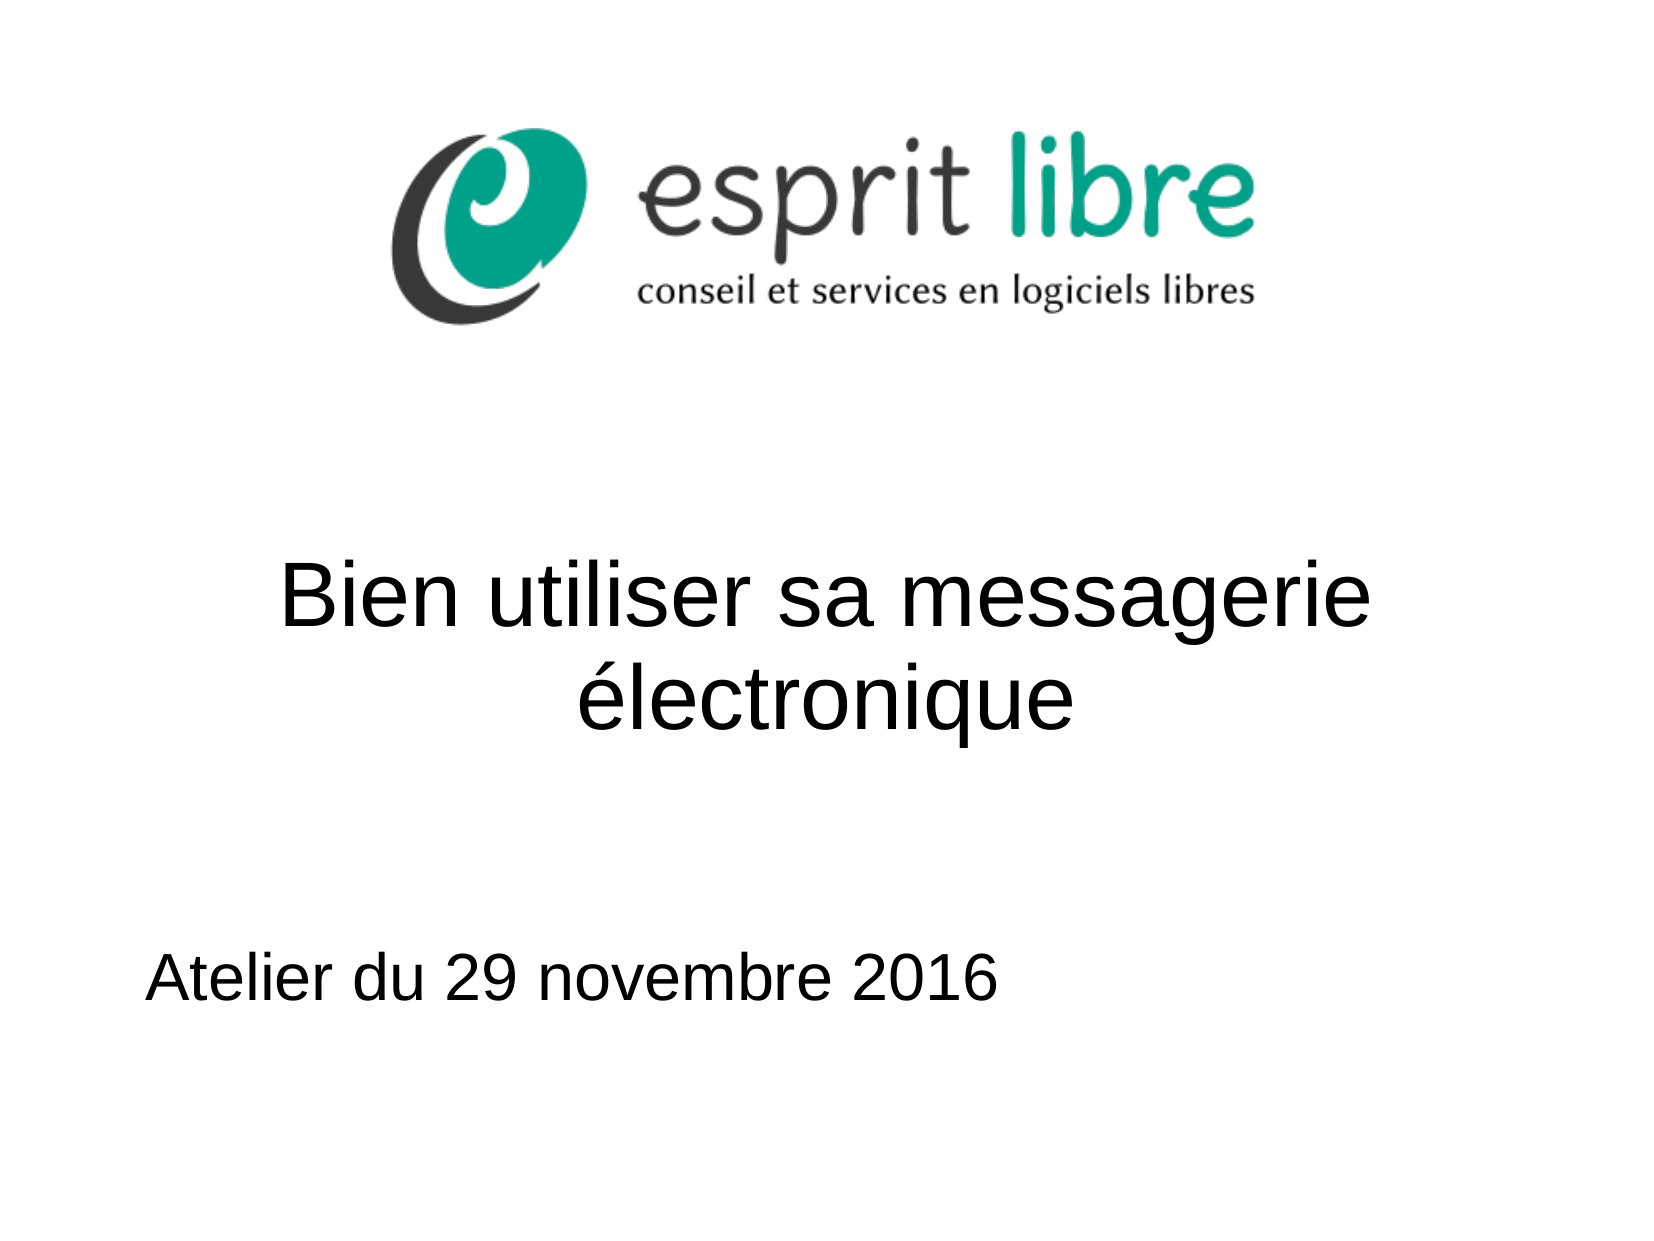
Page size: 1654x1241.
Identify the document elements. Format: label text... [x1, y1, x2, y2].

subtitle Atelier du 29 novembre 2016 [82, 939, 1063, 1015]
title Bien utiliser sa messagerie électronique [82, 542, 1571, 751]
picture [281, 0, 1382, 556]
